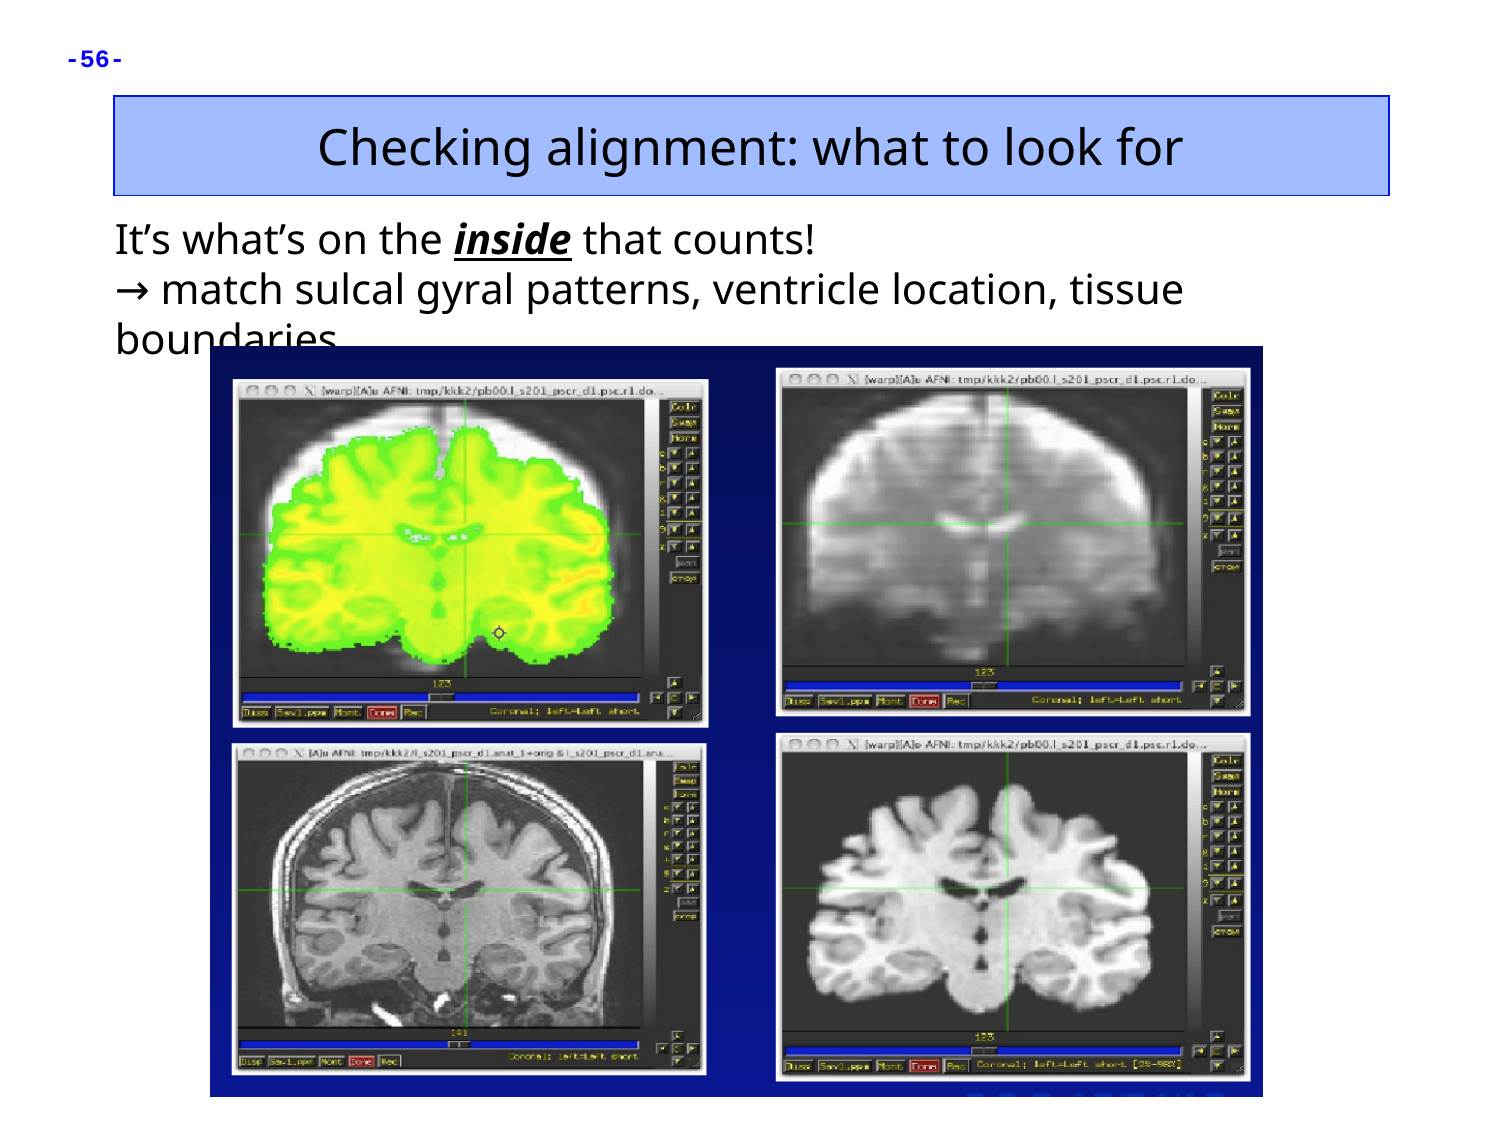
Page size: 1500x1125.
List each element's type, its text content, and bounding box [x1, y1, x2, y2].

picture [210, 346, 1263, 1097]
text_box Checking alignment: what to look for [114, 95, 1389, 196]
text_box It’s what’s on the inside that counts! → match sulcal gyral patterns, ventricle location, tissue boundaries... [100, 205, 1448, 371]
